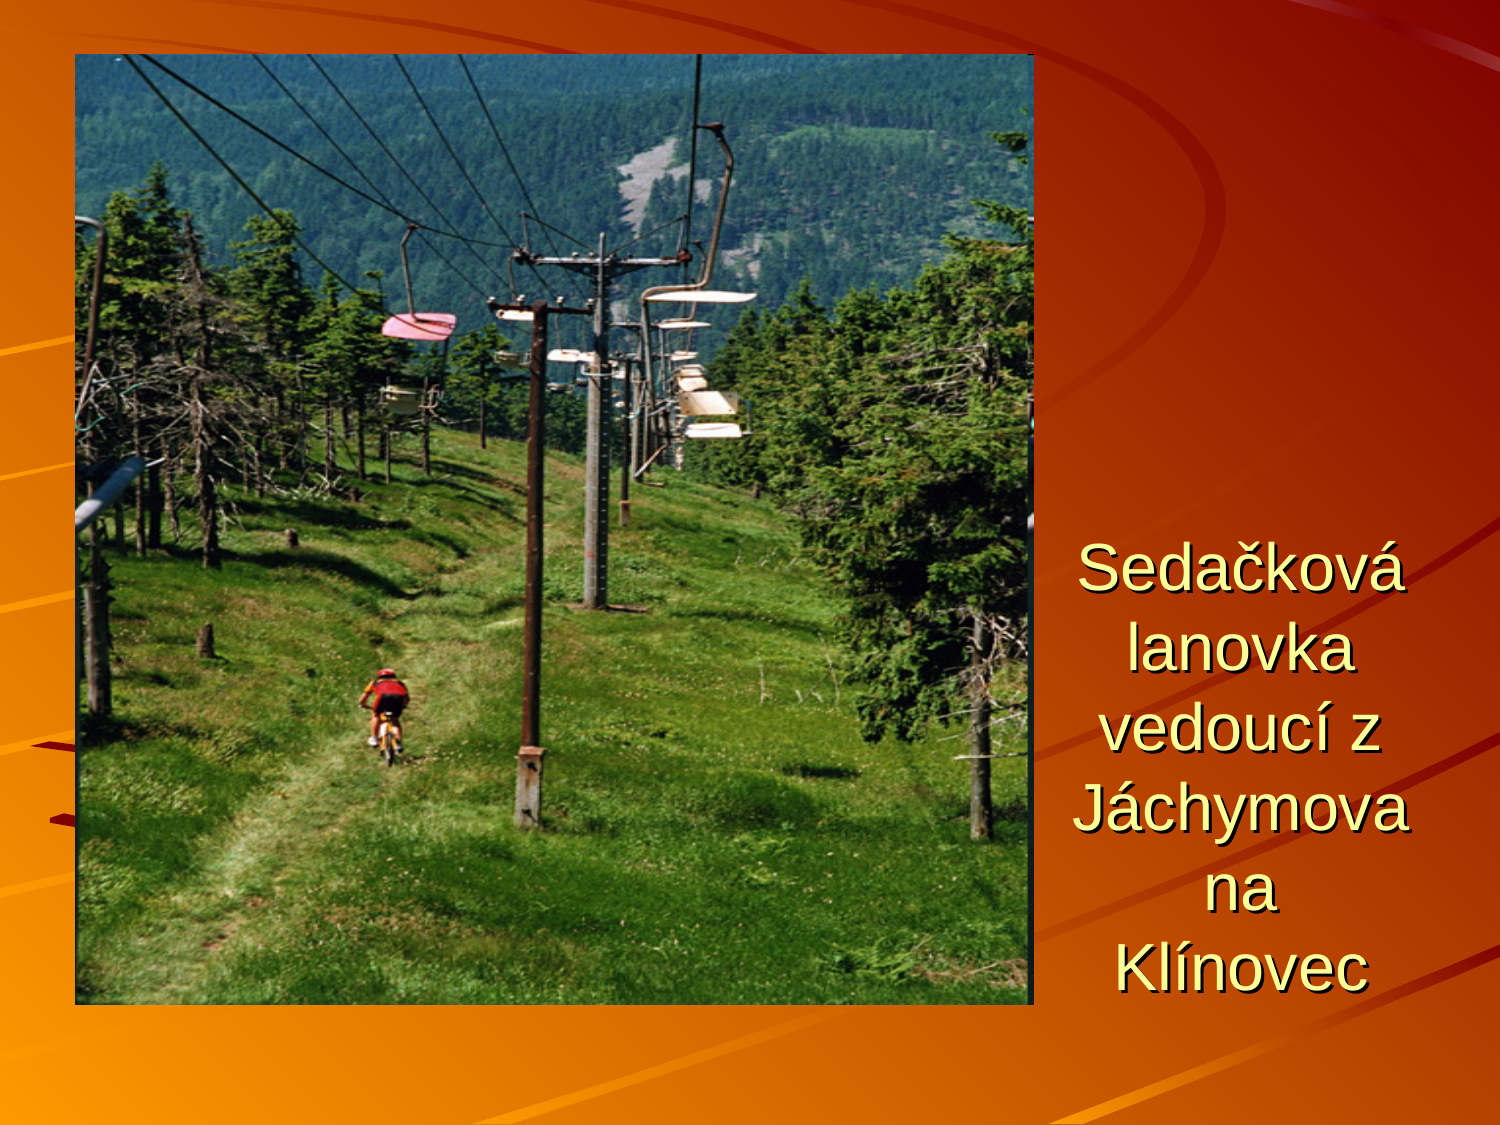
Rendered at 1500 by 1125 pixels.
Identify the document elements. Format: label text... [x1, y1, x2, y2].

title Sedačková lanovka vedoucí z Jáchymova na Klínovec [1056, 45, 1425, 1012]
picture [75, 54, 1034, 1005]
